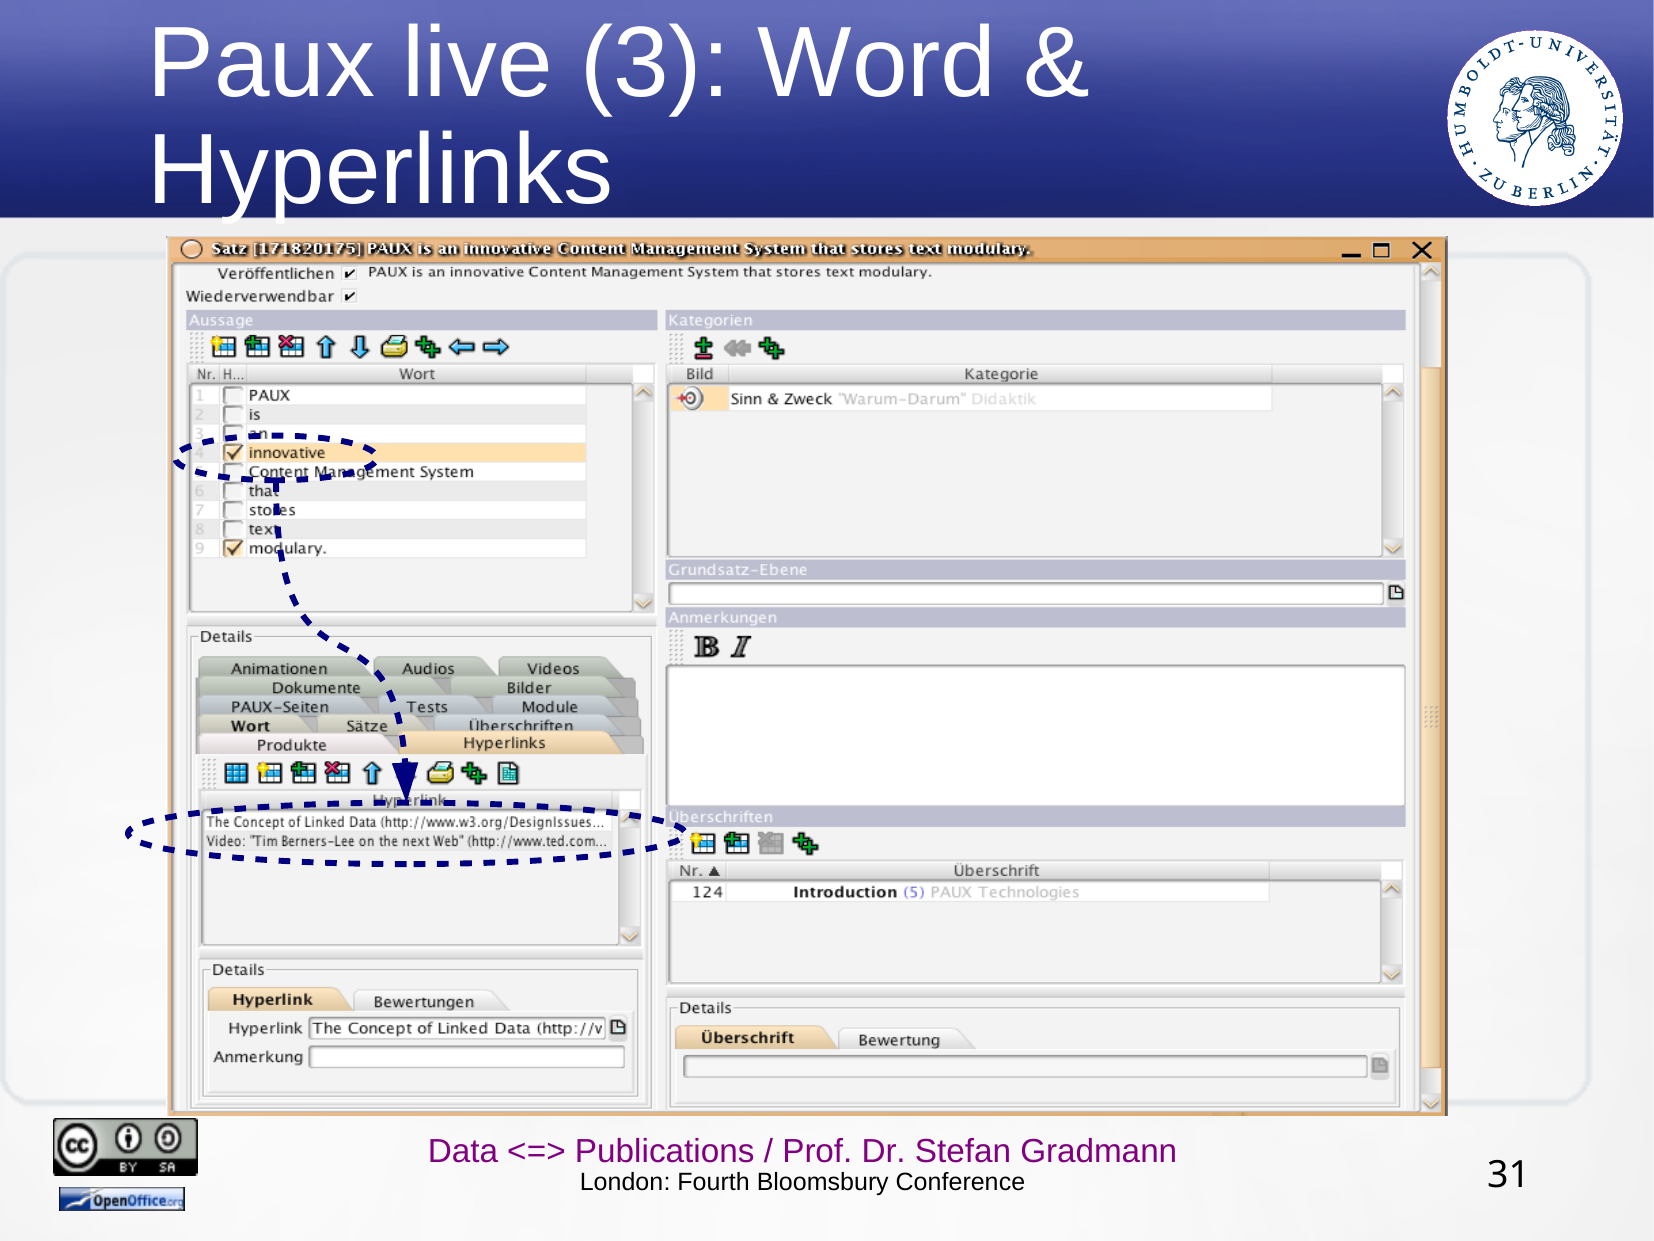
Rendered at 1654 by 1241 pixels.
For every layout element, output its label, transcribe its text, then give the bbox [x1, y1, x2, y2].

picture [0, 0, 1654, 1241]
title Paux live (3): Word & Hyperlinks [147, 7, 1624, 229]
